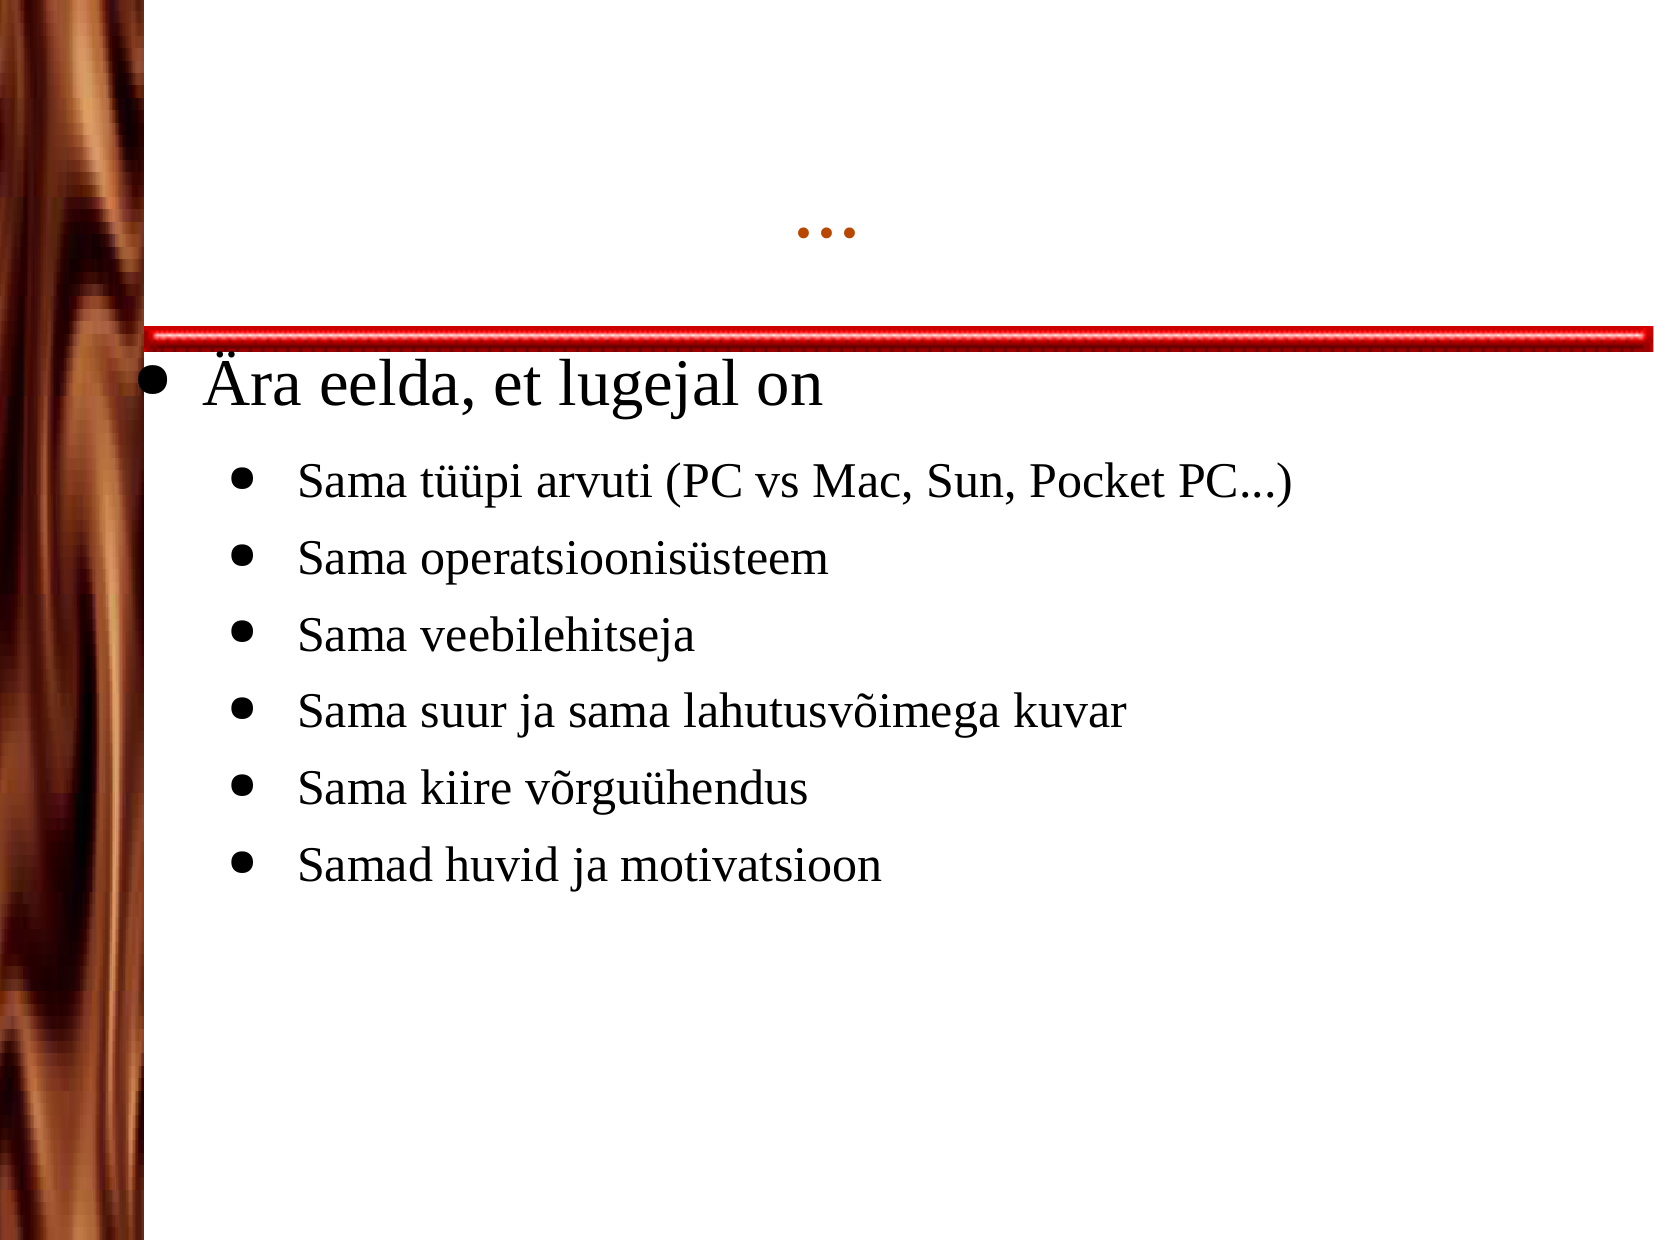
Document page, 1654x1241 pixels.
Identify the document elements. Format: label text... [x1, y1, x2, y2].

title ... [121, 98, 1533, 314]
picture [0, 0, 1654, 1240]
list Ära eelda, et lugejal on Sama tüüpi arvuti (PC vs Mac, Sun, Pocket PC...) Sama operatsioonisüsteem Sama veebilehitseja Sama suur ja sama lahutusvõimega kuvar Sama kiire võrguühendus Samad huvid ja motivatsioon [121, 344, 1533, 1126]
